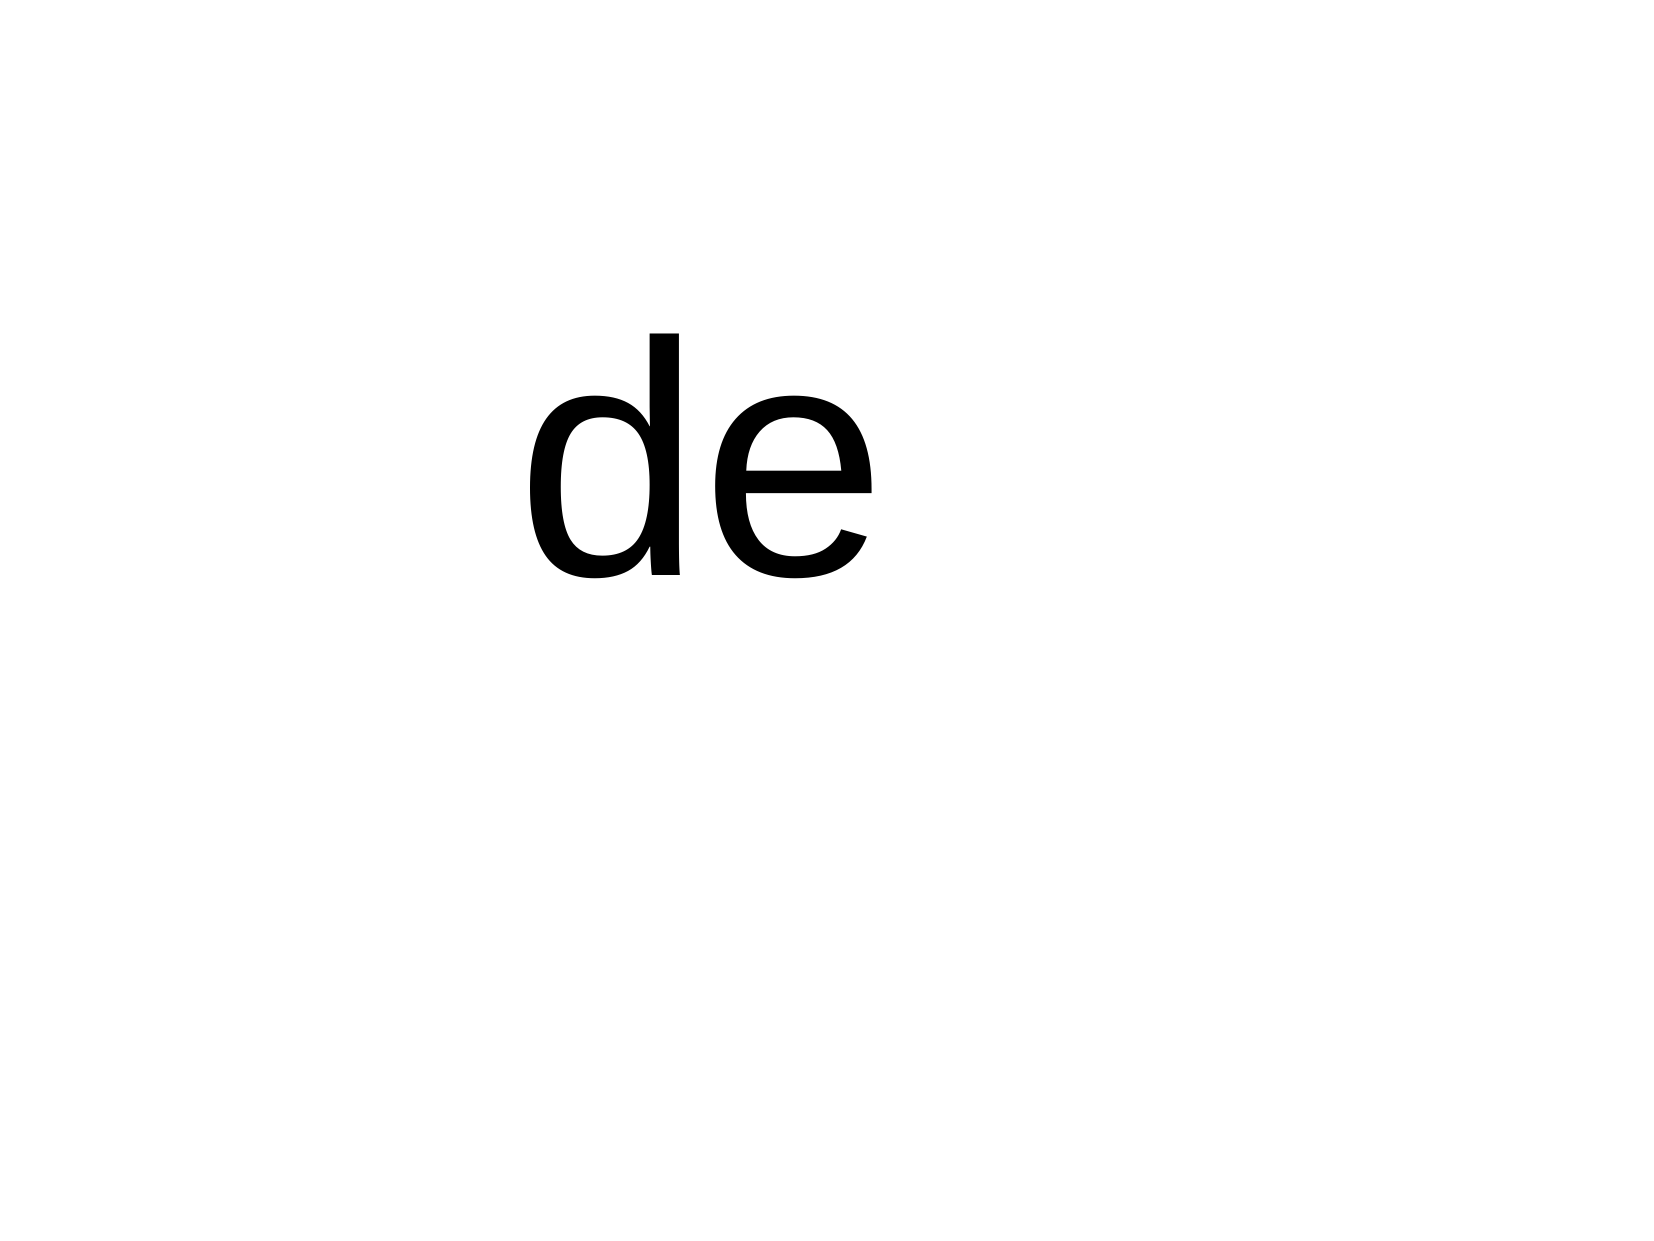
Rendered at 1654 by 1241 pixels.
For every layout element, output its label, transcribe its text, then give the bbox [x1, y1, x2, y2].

text_box de [501, 265, 1447, 653]
